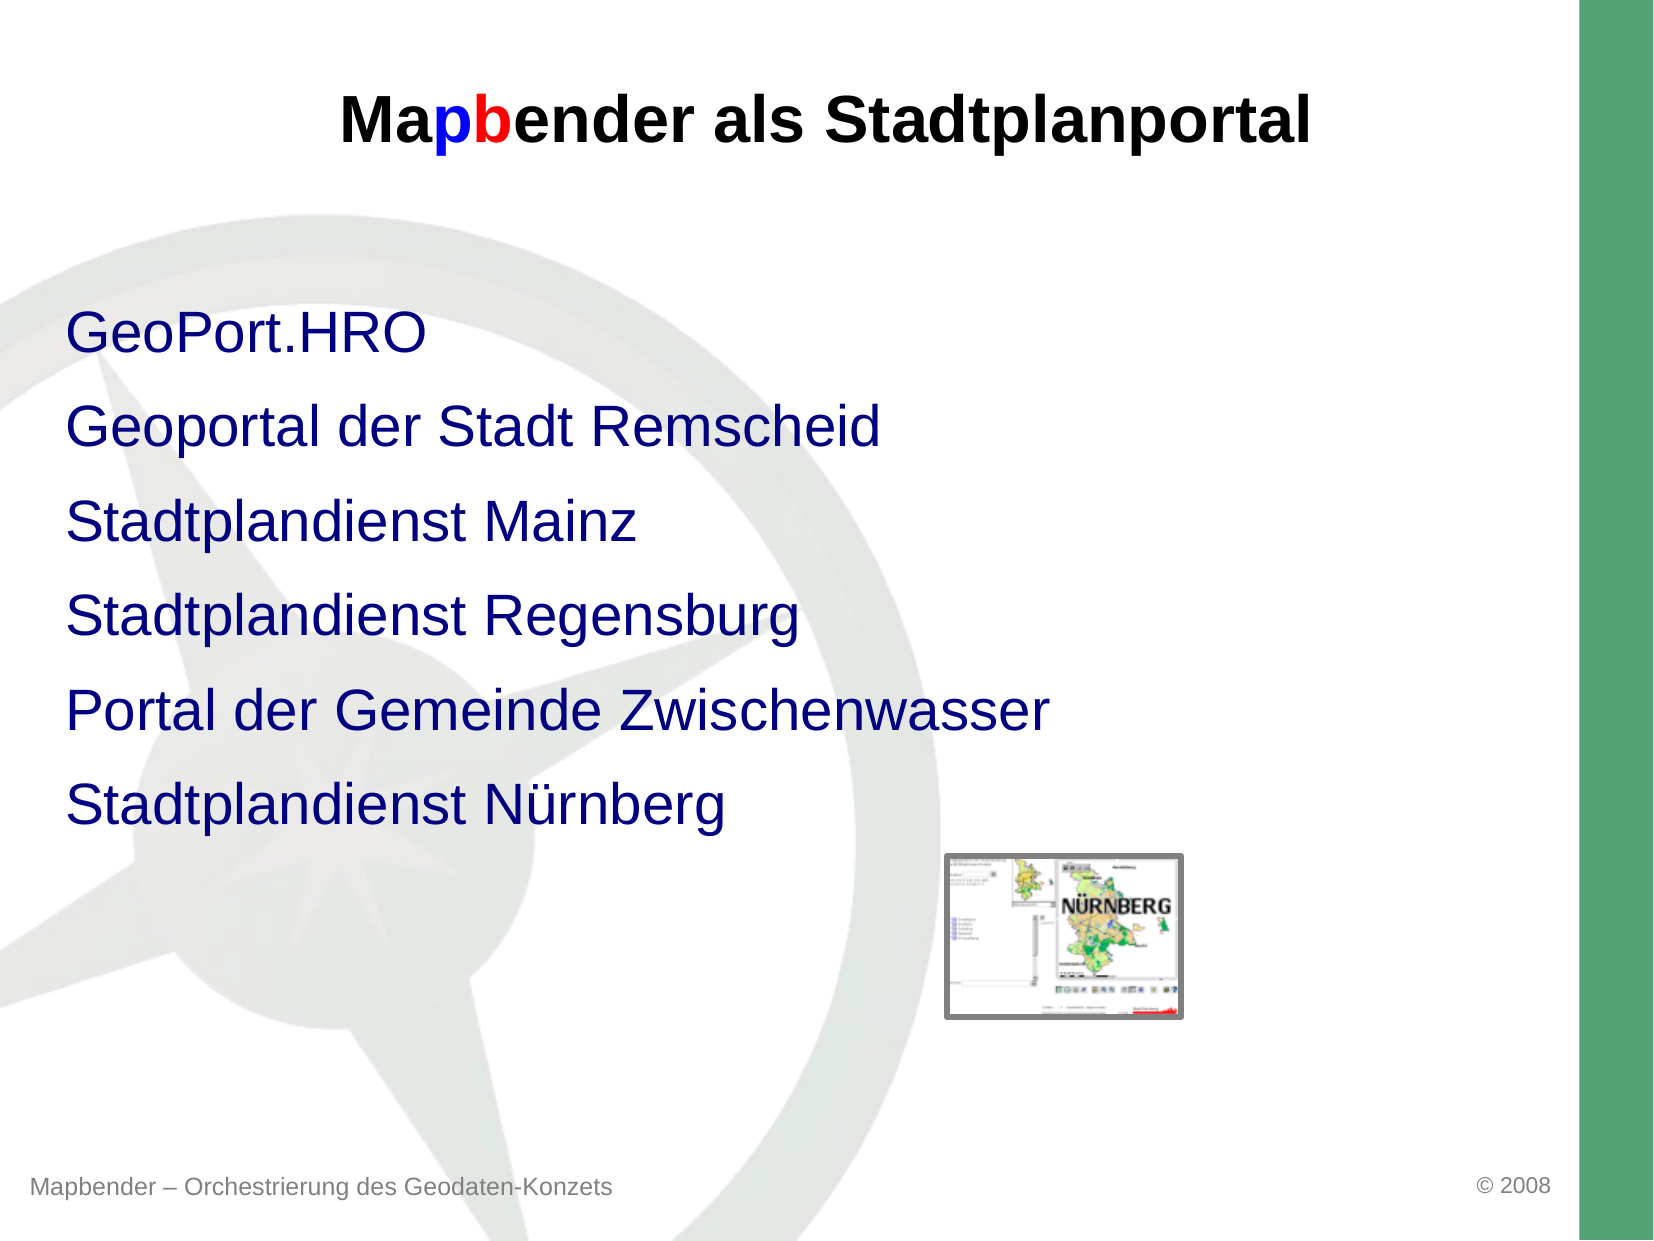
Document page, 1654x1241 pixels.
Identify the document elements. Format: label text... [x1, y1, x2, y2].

text_box [947, 856, 1181, 1017]
list GeoPort.HRO Geoportal der Stadt Remscheid Stadtplandienst Mainz Stadtplandienst Regensburg Portal der Gemeinde Zwischenwasser Stadtplandienst Nürnberg [47, 299, 1536, 1118]
title Mapbender als Stadtplanportal [82, 31, 1571, 207]
picture [0, 192, 1498, 1241]
